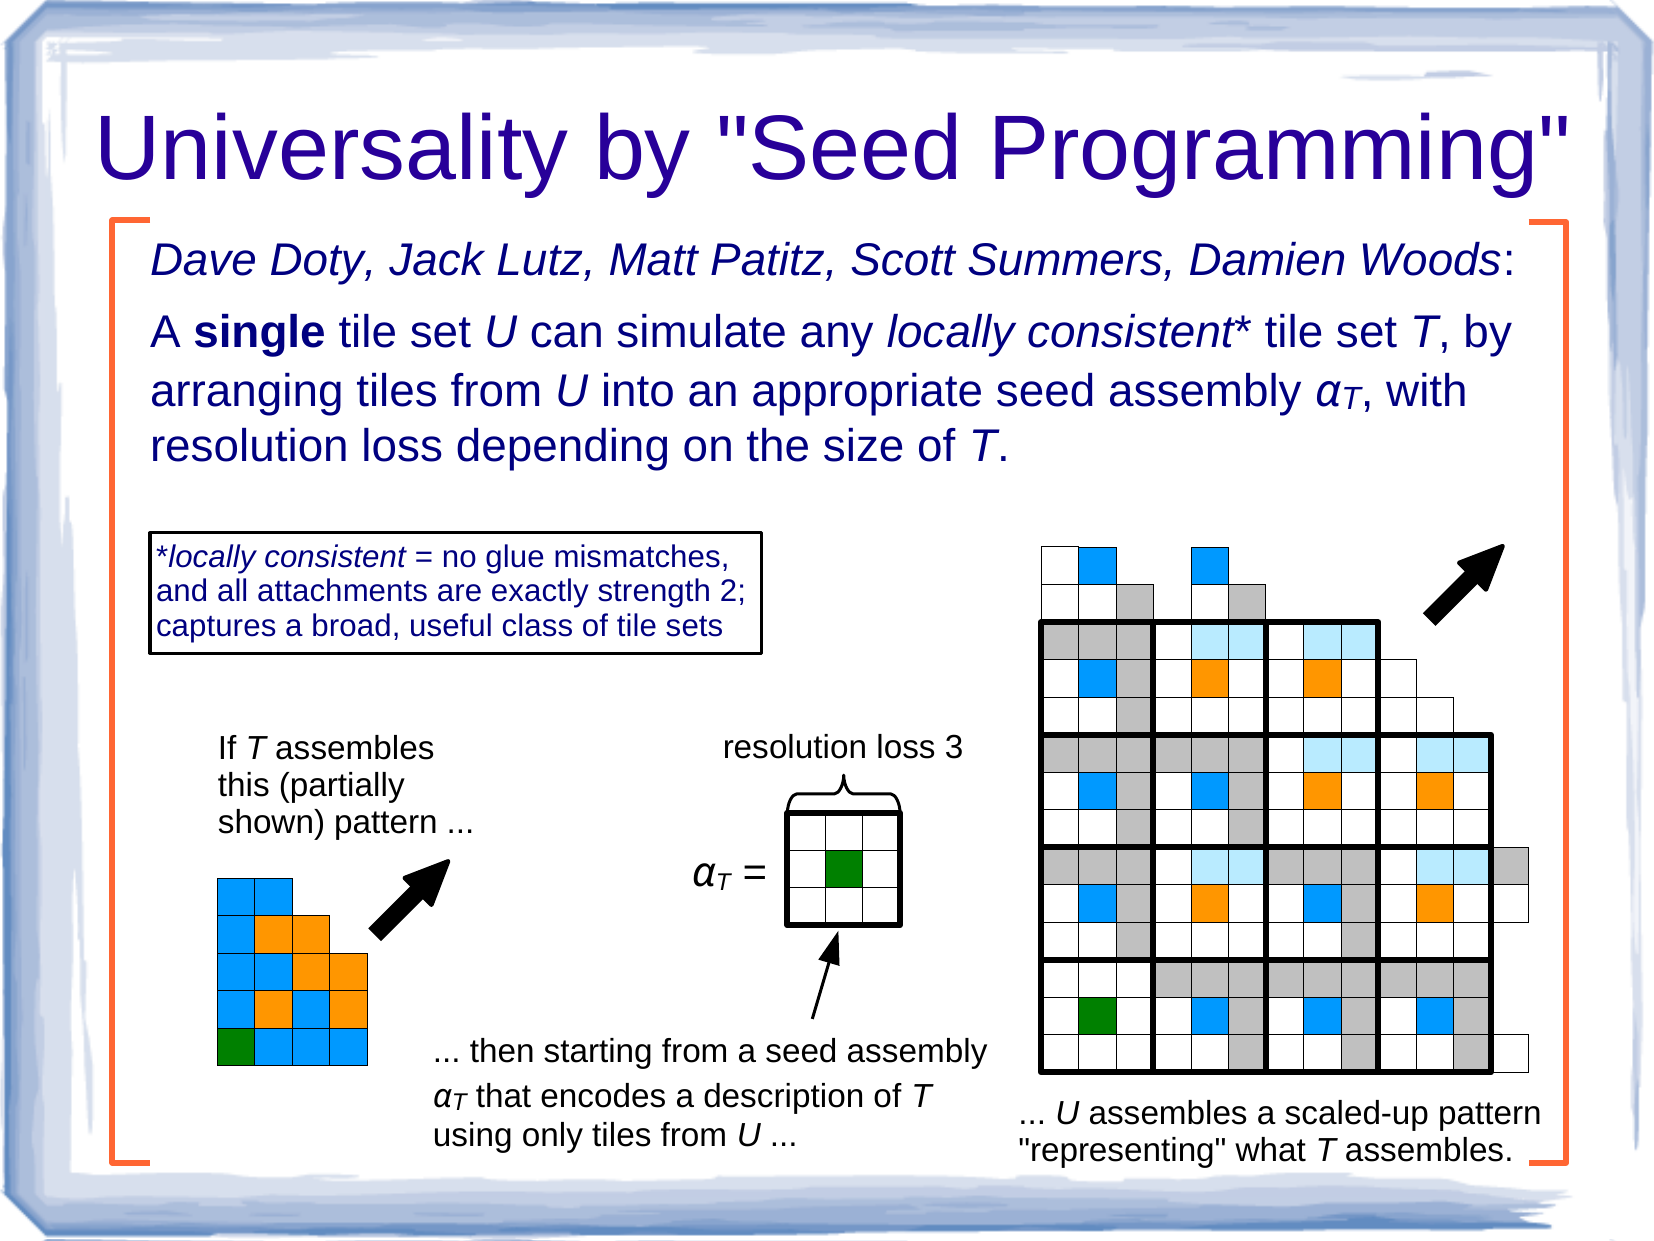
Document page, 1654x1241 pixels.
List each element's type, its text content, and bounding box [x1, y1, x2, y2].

text_box [1381, 659, 1454, 732]
text_box [790, 816, 897, 922]
text_box αT = [677, 834, 788, 917]
text_box [1269, 738, 1375, 844]
text_box [1044, 850, 1150, 957]
text_box [1381, 850, 1488, 957]
text_box [1381, 738, 1488, 844]
list Dave Doty, Jack Lutz, Matt Patitz, Scott Summers, Damien Woods: [150, 234, 1538, 295]
text_box [1044, 738, 1150, 844]
list *locally consistent = no glue mismatches, and all attachments are exactly strength 2; captures a broad, useful class of tile sets [150, 532, 762, 654]
text_box [1269, 963, 1375, 1069]
text_box [217, 878, 368, 1066]
text_box [1156, 738, 1263, 844]
text_box [1156, 625, 1263, 732]
text_box [1156, 850, 1263, 957]
text_box resolution loss 3 [695, 721, 992, 774]
text_box [1044, 963, 1150, 1069]
text_box ... then starting from a seed assembly αT that encodes a description of T using only tiles from U ... [418, 1024, 1014, 1175]
text_box [1269, 850, 1375, 957]
picture [0, 0, 1654, 1241]
title Universality by "Seed Programming" [89, 59, 1578, 237]
text_box If T assembles this (partially shown) pattern ... [203, 721, 509, 849]
list A single tile set U can simulate any locally consistent* tile set T, by arranging tiles from U into an appropriate seed assembly αT, with resolution loss depending on the size of T. [150, 306, 1538, 480]
text_box ... U assembles a scaled-up pattern "representing" what T assembles. [1003, 1087, 1567, 1177]
text_box [1269, 625, 1375, 732]
text_box [1041, 546, 1154, 619]
text_box [1494, 847, 1529, 923]
text_box [1494, 1034, 1529, 1073]
text_box [1381, 963, 1488, 1069]
text_box [1044, 625, 1150, 732]
text_box [1191, 547, 1266, 619]
text_box [1156, 963, 1263, 1069]
